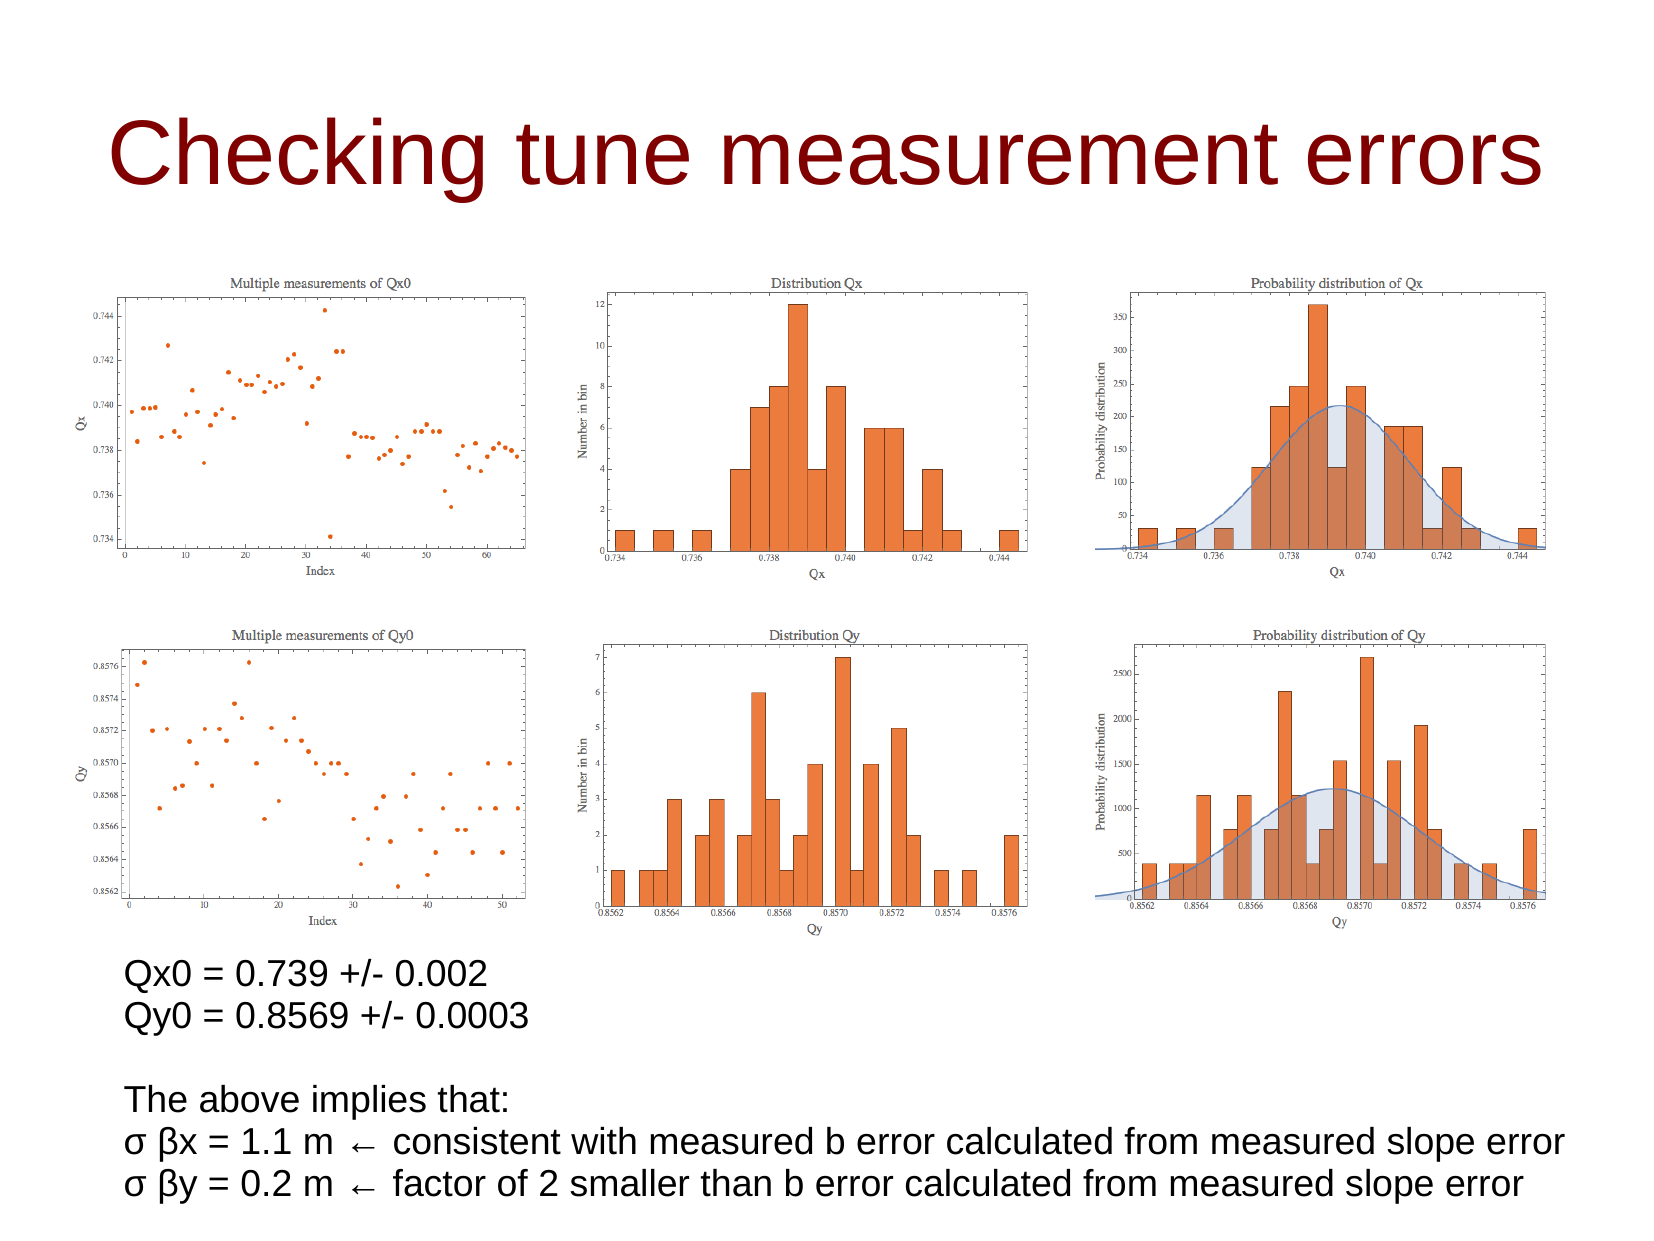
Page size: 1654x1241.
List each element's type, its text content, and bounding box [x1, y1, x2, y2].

picture [1095, 629, 1546, 929]
picture [75, 629, 526, 929]
title Checking tune measurement errors [82, 49, 1571, 257]
picture [577, 277, 1028, 581]
picture [577, 629, 1028, 937]
text_box Qx0 = 0.739 +/- 0.002 Qy0 = 0.8569 +/- 0.0003 The above implies that: σ βx = 1.1 m ← consistent with measured b error calculated from measured slope error σ βy = 0.2 m ← factor of 2 smaller than b error calculated from measured slope error [108, 945, 1639, 1241]
picture [1095, 277, 1546, 579]
picture [75, 277, 526, 579]
